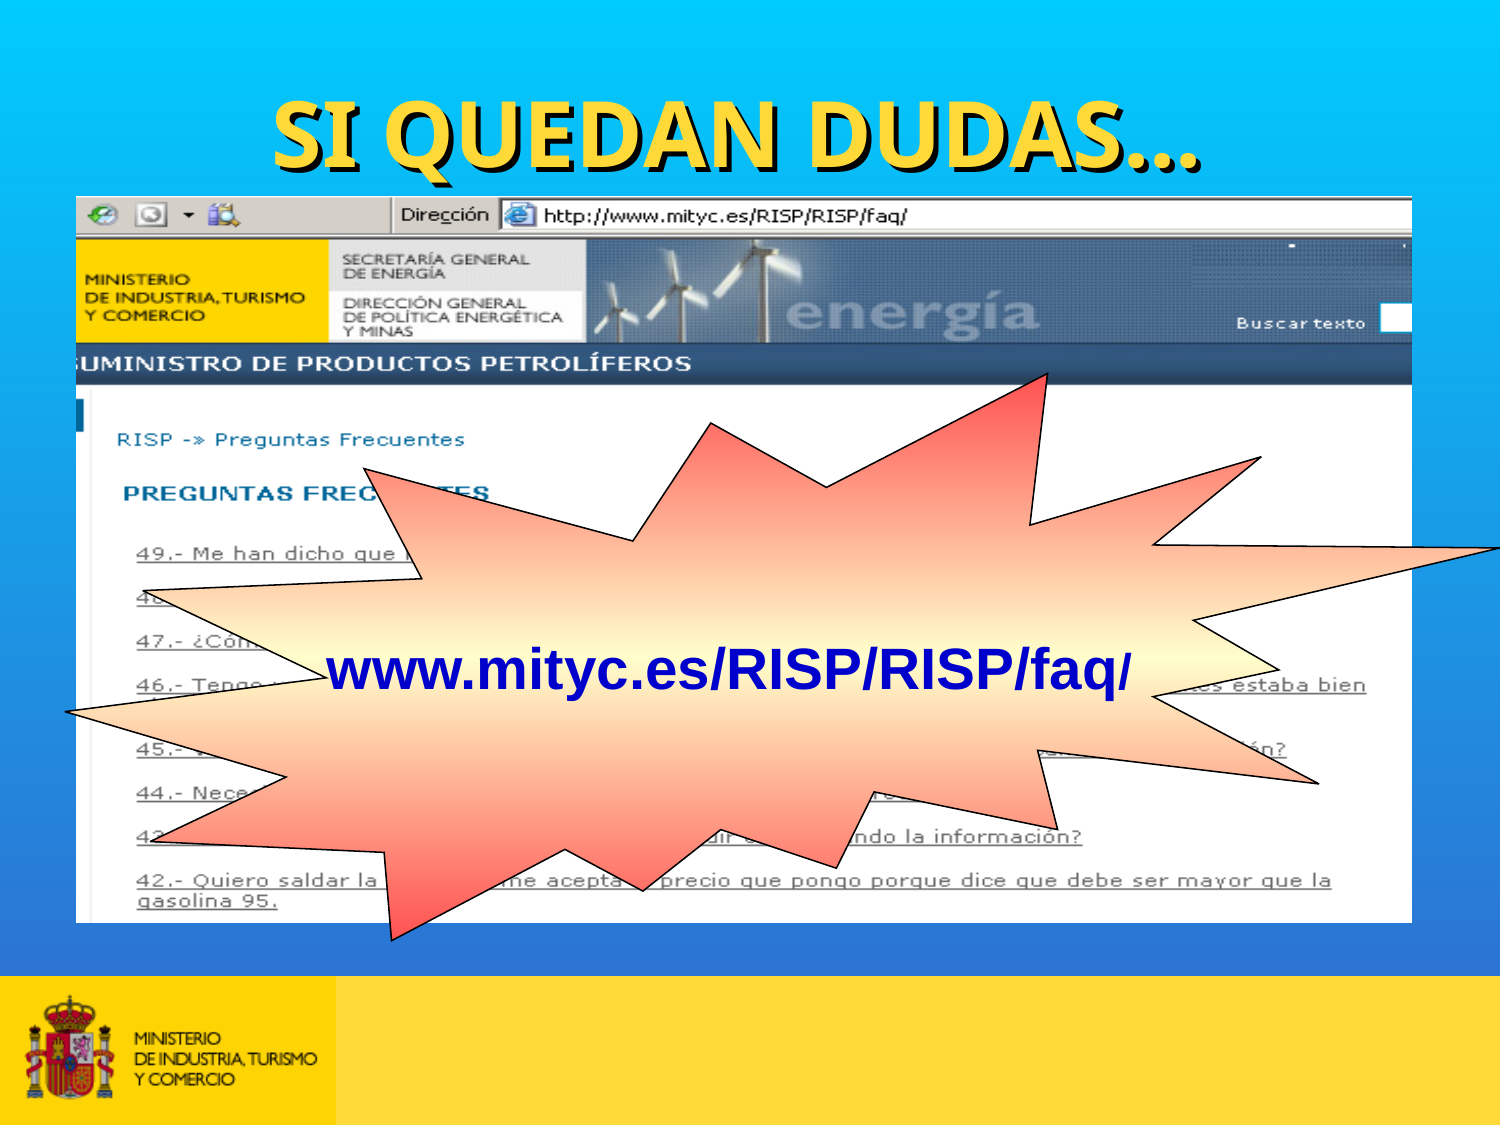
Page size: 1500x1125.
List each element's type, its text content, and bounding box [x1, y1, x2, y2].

picture [76, 197, 1412, 710]
picture [76, 716, 389, 923]
title SI QUEDAN DUDAS... [99, 37, 1375, 196]
picture [1381, 304, 1411, 331]
text_box www.mityc.es/RISP/RISP/faq/ [64, 373, 1500, 941]
picture [428, 569, 1412, 923]
